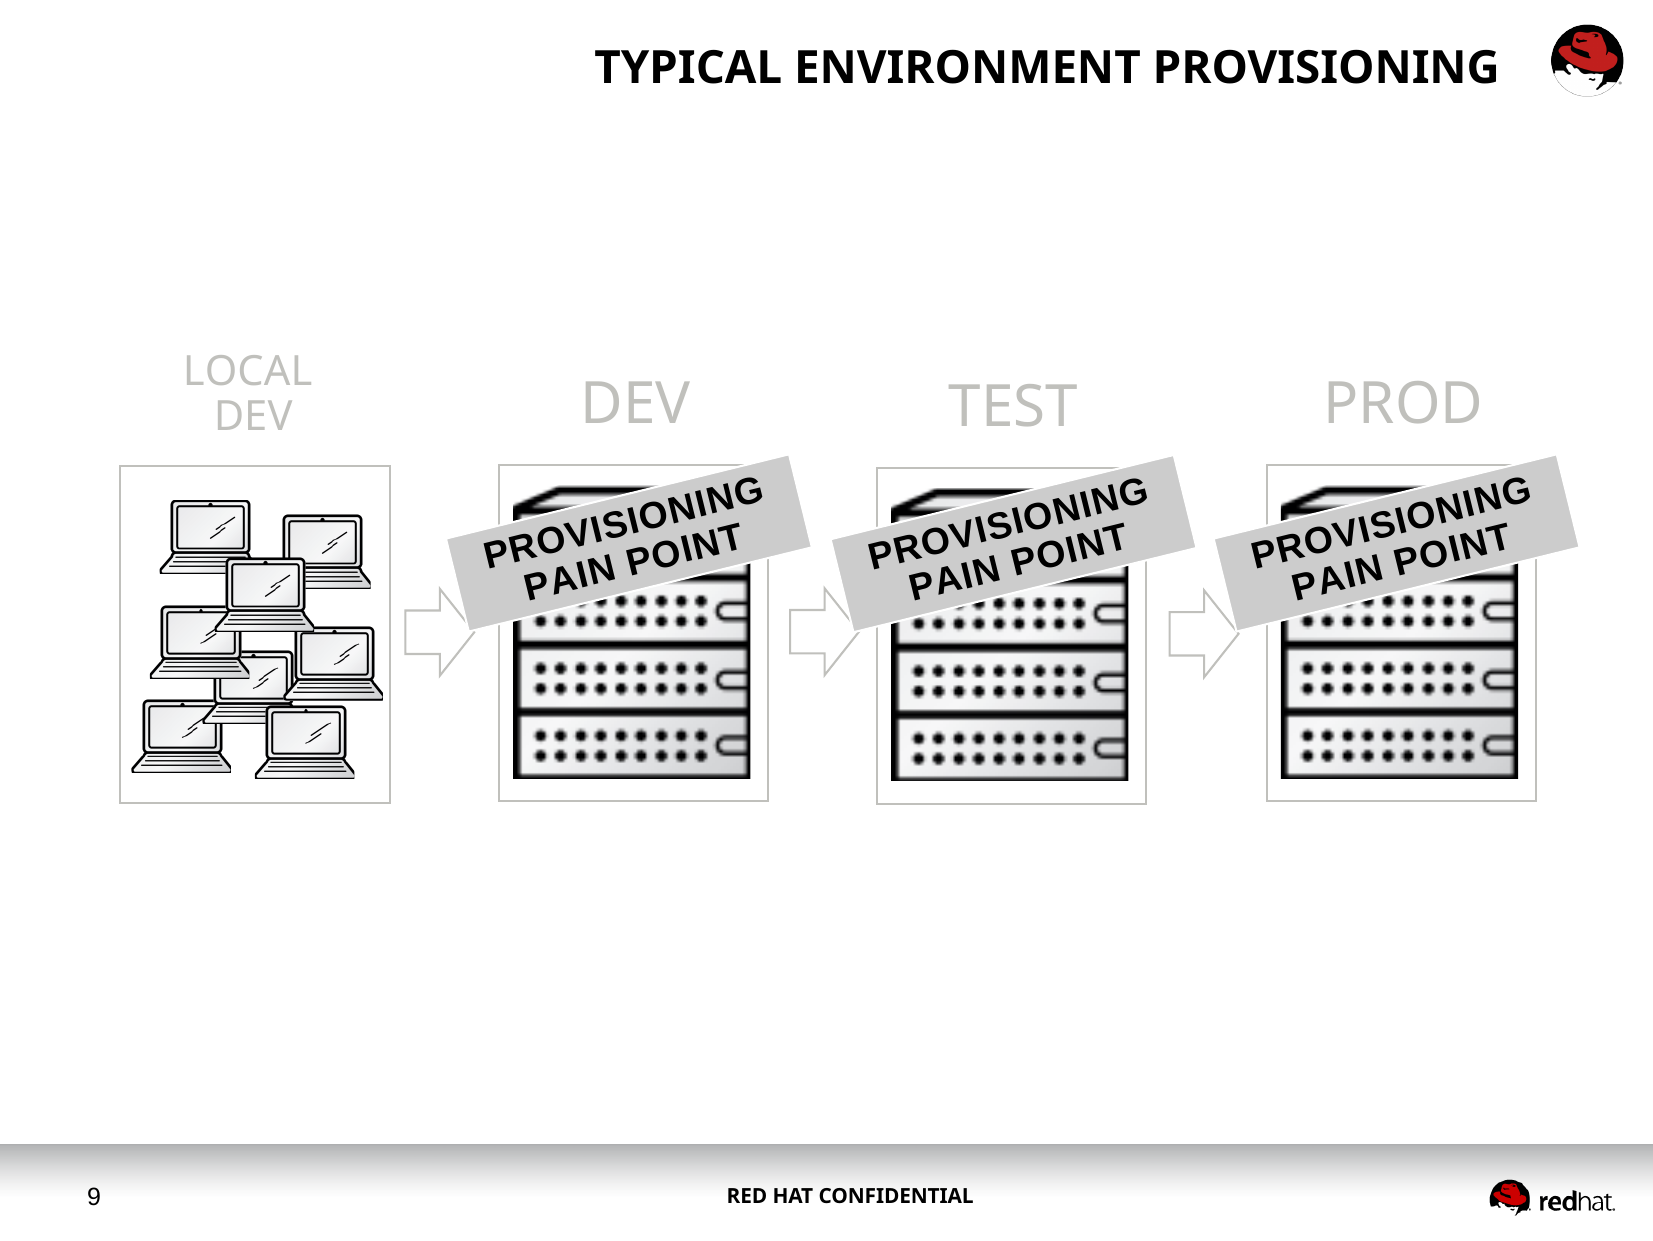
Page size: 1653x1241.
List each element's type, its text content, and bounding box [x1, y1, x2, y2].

picture [891, 488, 1035, 524]
picture [1551, 24, 1624, 97]
picture [513, 563, 751, 779]
picture [1280, 485, 1427, 522]
picture [0, 1144, 1653, 1241]
text_box PROD [1308, 366, 1498, 444]
text_box LOCAL DEV [168, 342, 339, 448]
text_box PROVISIONING PAIN POINT [1213, 454, 1580, 632]
text_box [790, 588, 860, 676]
text_box PROVISIONING PAIN POINT [445, 454, 812, 632]
title TYPICAL ENVIRONMENT PROVISIONING [75, 37, 1501, 94]
text_box TEST [933, 368, 1094, 447]
picture [1280, 563, 1519, 779]
picture [131, 500, 383, 779]
text_box PROVISIONING PAIN POINT [830, 454, 1197, 633]
text_box DEV [565, 366, 706, 444]
text_box [405, 588, 475, 676]
picture [891, 565, 1129, 781]
text_box [1169, 590, 1239, 678]
picture [513, 485, 660, 521]
